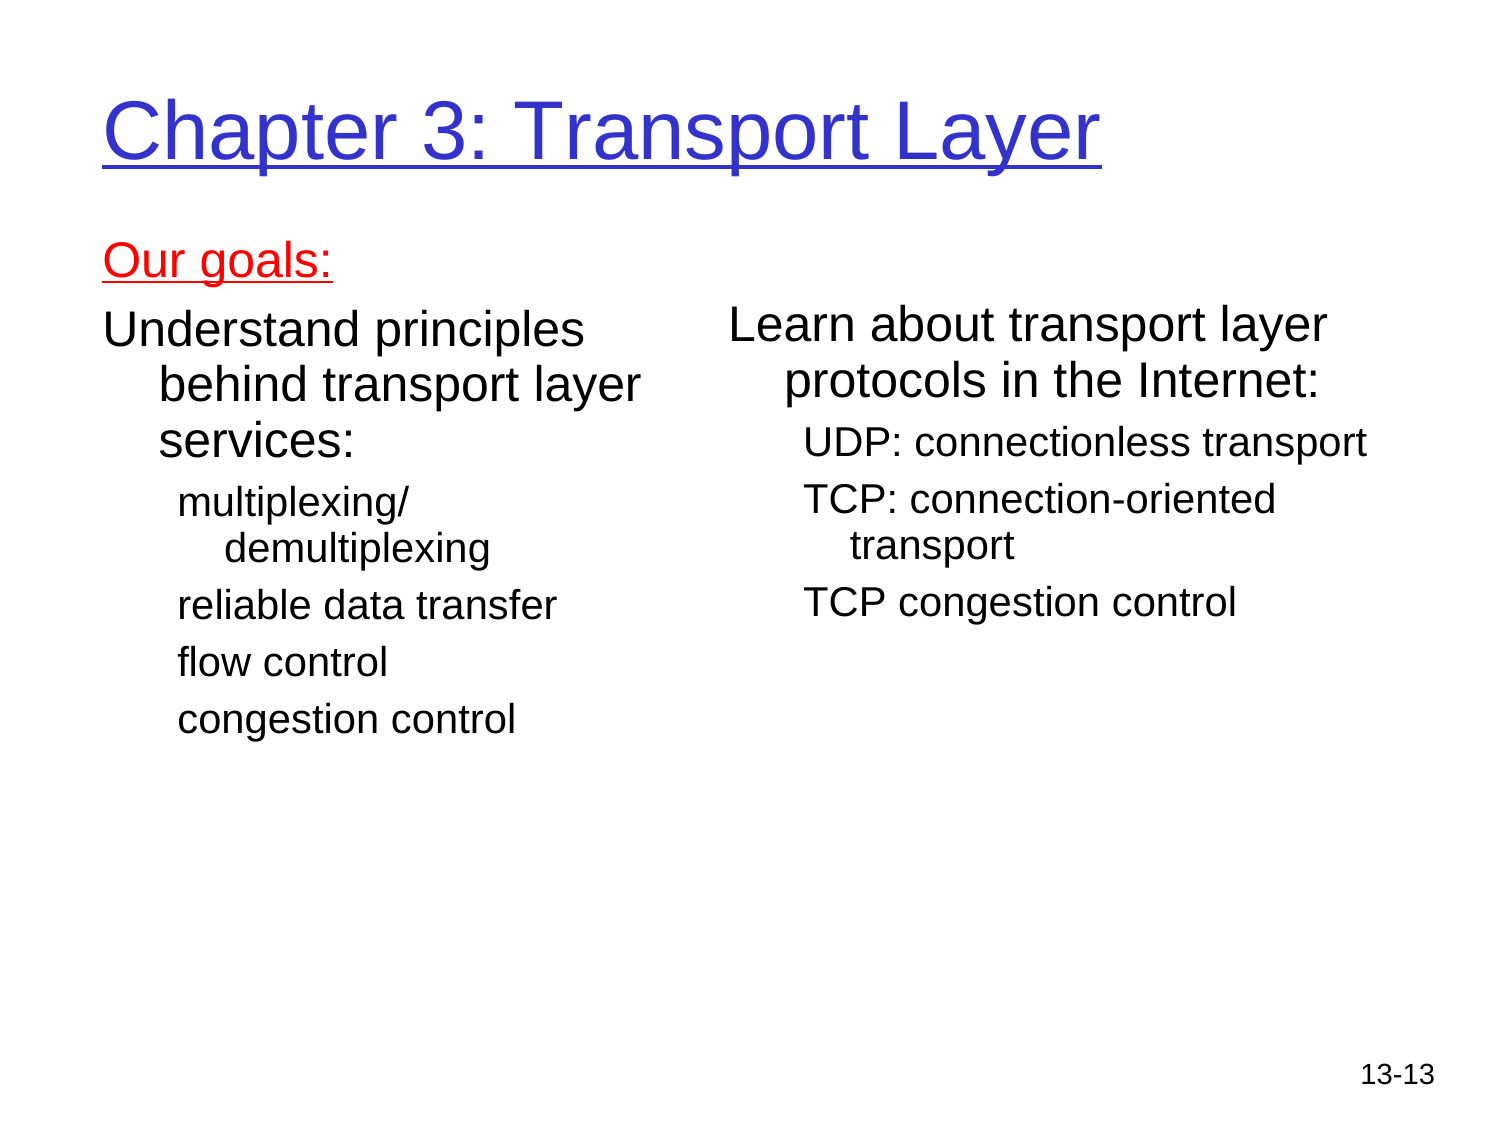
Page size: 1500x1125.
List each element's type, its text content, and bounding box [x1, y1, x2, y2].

list Our goals: Understand principles behind transport layer services: multiplexing/ demultiplexing reliable data transfer flow control congestion control [87, 224, 676, 988]
title Chapter 3: Transport Layer [87, 37, 1363, 225]
list Learn about transport layer protocols in the Internet: UDP: connectionless transport TCP: connection-oriented transport TCP congestion control [713, 220, 1414, 984]
